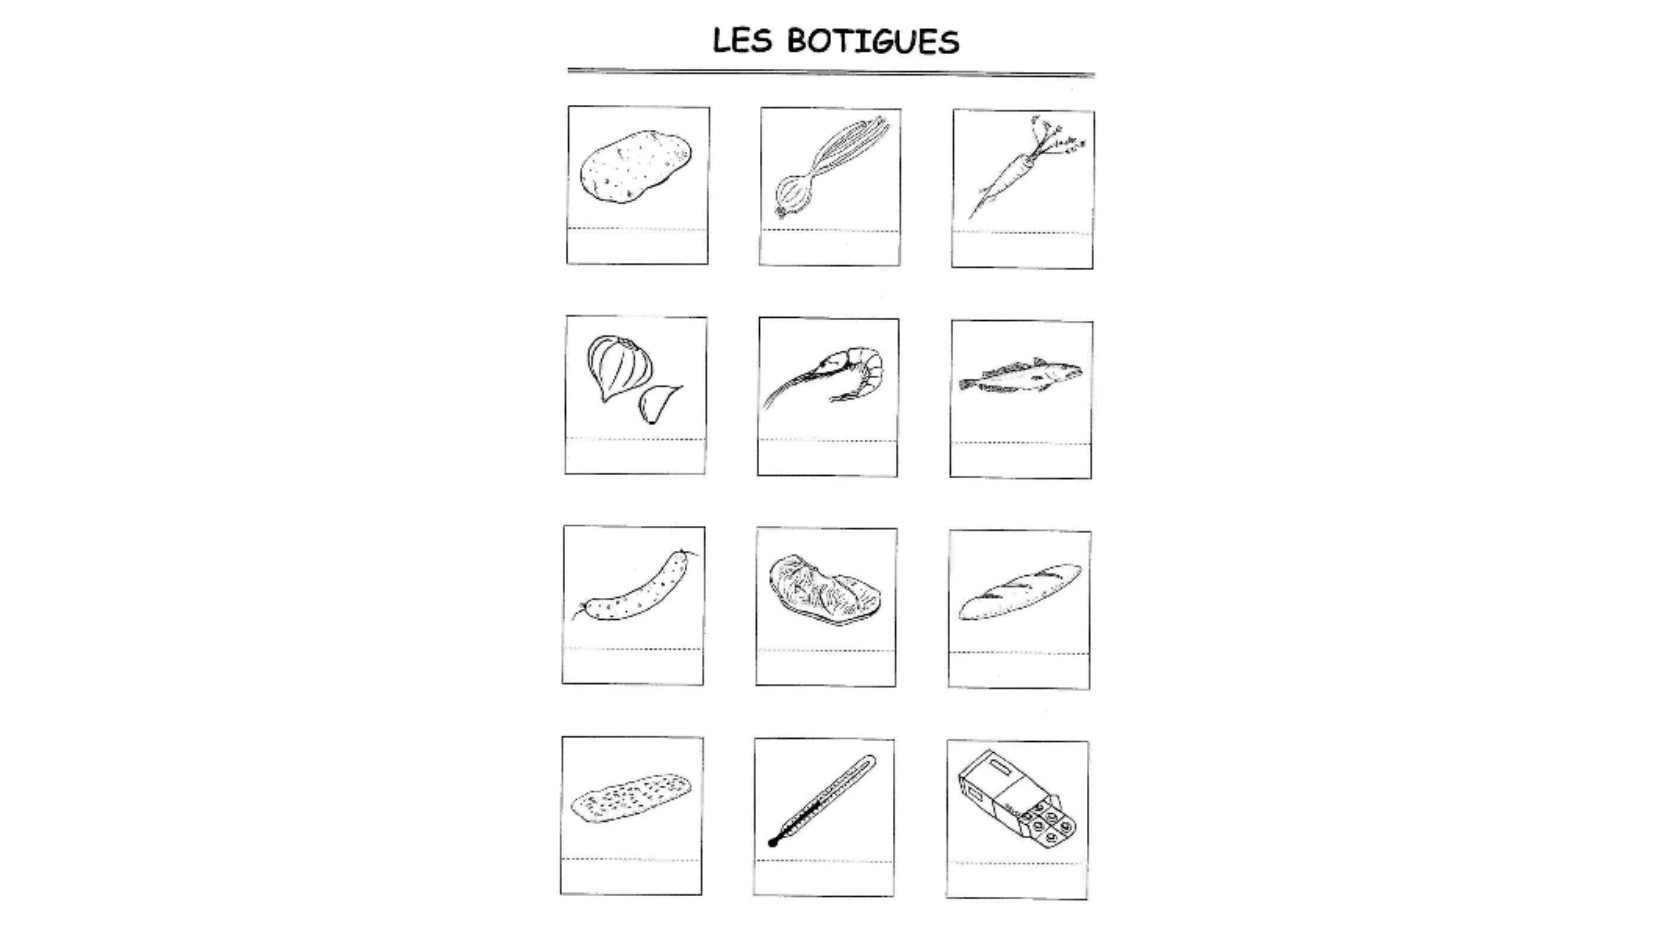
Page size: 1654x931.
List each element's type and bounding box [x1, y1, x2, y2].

picture [529, 7, 1122, 921]
